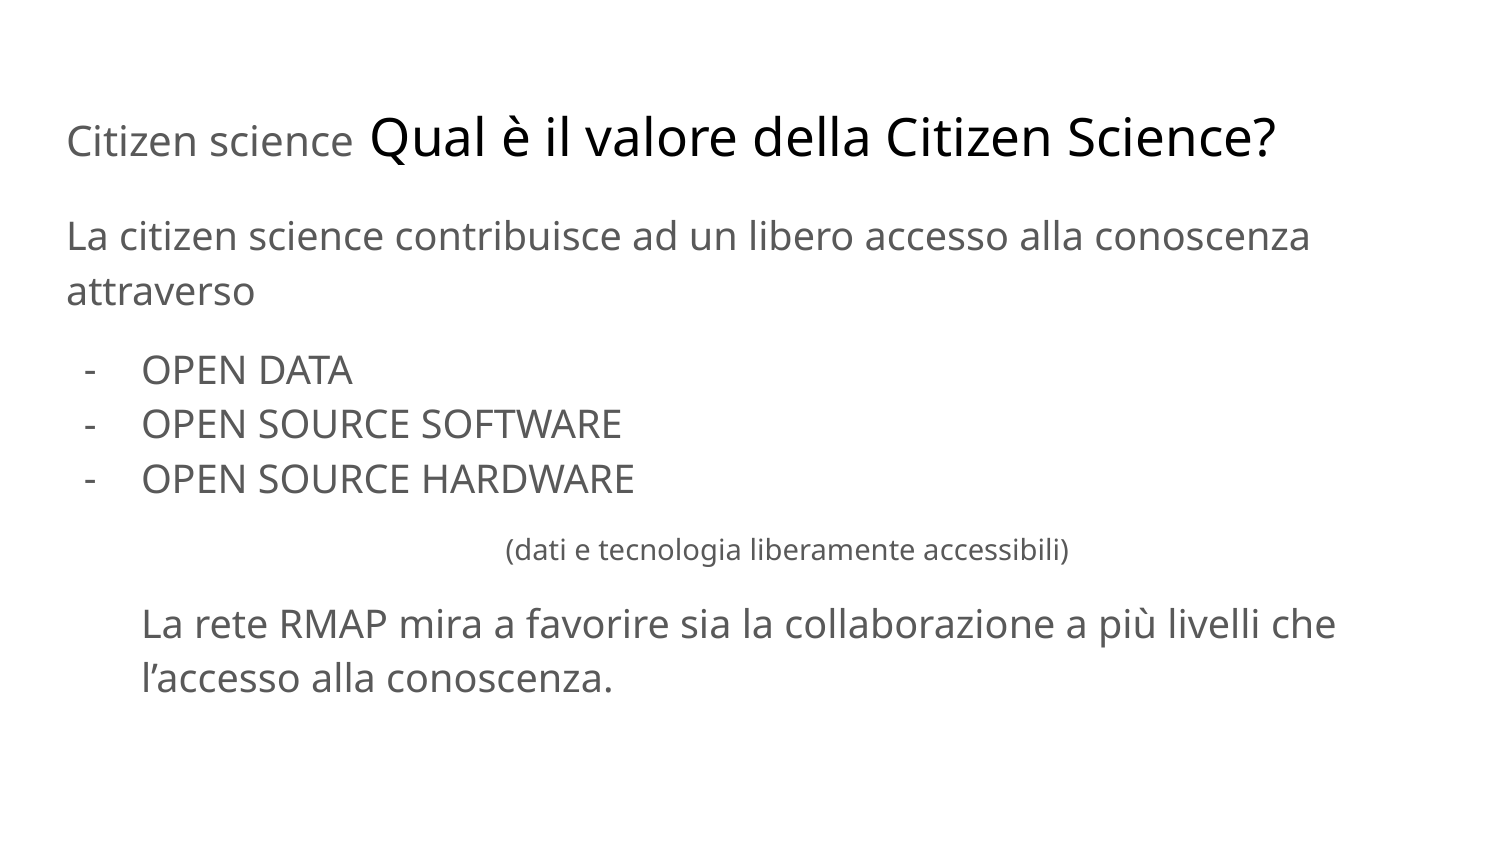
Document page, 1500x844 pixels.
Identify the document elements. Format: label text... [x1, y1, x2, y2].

title Citizen science Qual è il valore della Citizen Science? [51, 72, 1449, 167]
list La citizen science contribuisce ad un libero accesso alla conoscenza attraverso OPEN DATA OPEN SOURCE SOFTWARE OPEN SOURCE HARDWARE (dati e tecnologia liberamente accessibili) La rete RMAP mira a favorire sia la collaborazione a più livelli che l’accesso alla conoscenza. [51, 189, 1449, 750]
